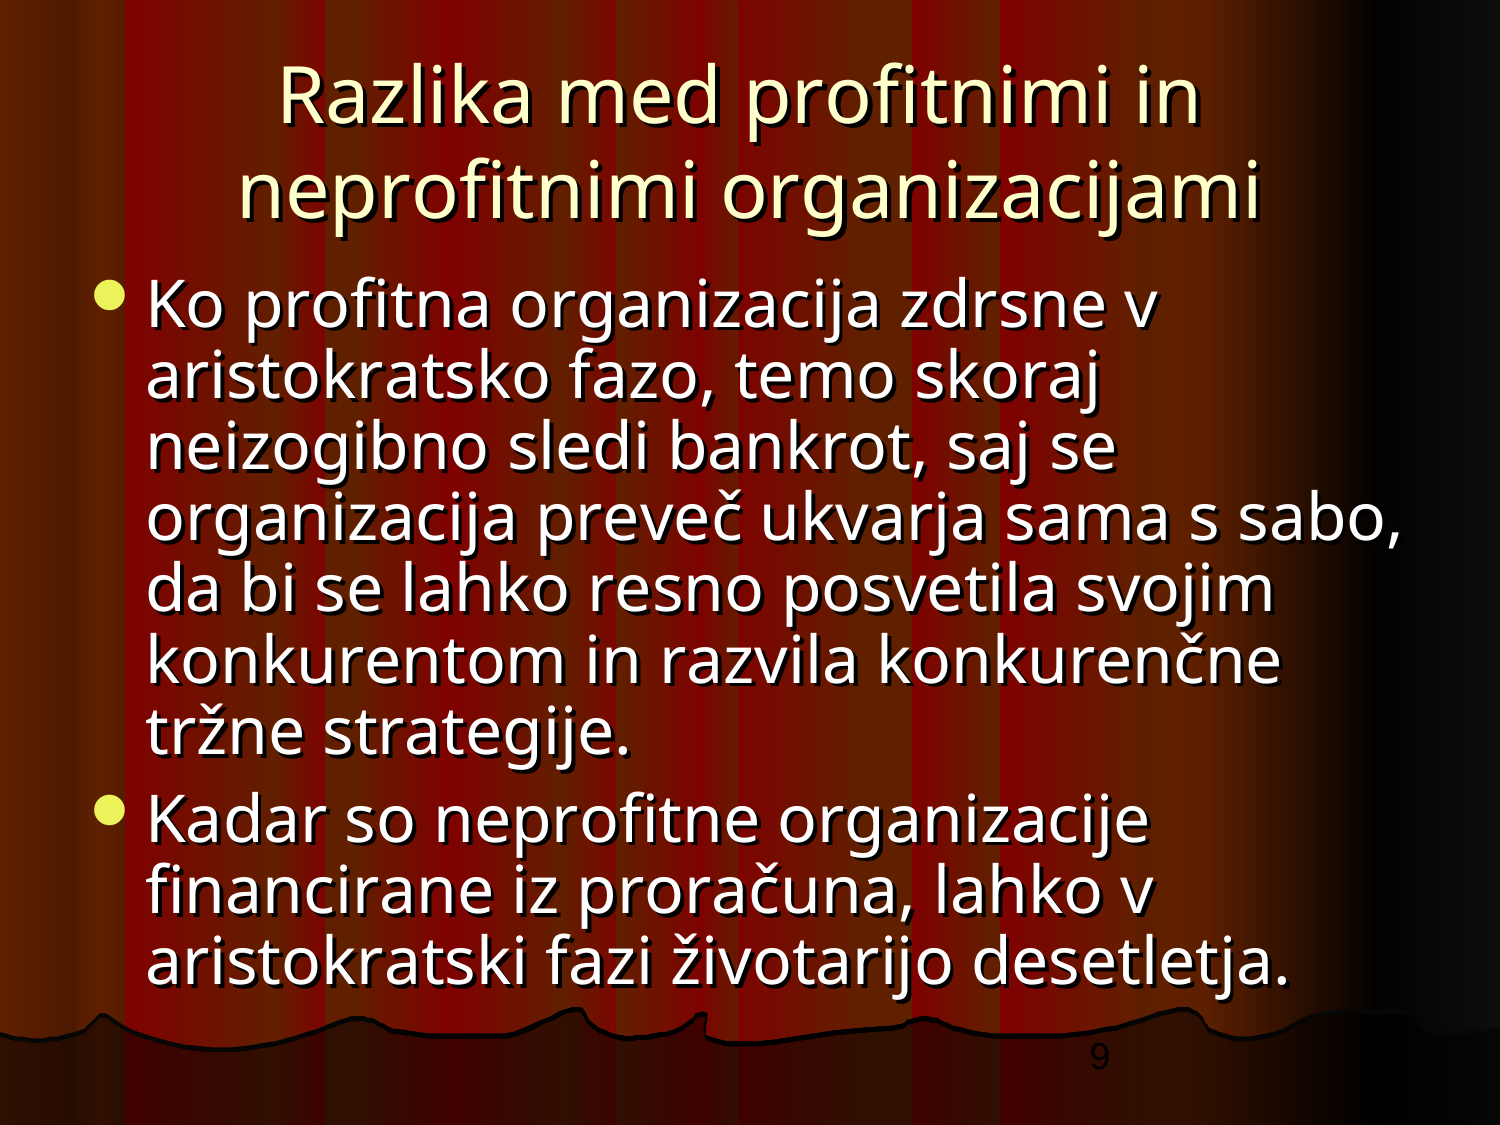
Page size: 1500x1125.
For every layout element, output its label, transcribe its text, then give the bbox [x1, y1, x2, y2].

title Razlika med profitnimi in neprofitnimi organizacijami [75, 36, 1426, 242]
list Ko profitna organizacija zdrsne v aristokratsko fazo, temo skoraj neizogibno sledi bankrot, saj se organizacija preveč ukvarja sama s sabo, da bi se lahko resno posvetila svojim konkurentom in razvila konkurenčne tržne strategije. Kadar so neprofitne organizacije financirane iz proračuna, lahko v aristokratski fazi životarijo desetletja. [75, 262, 1426, 1006]
